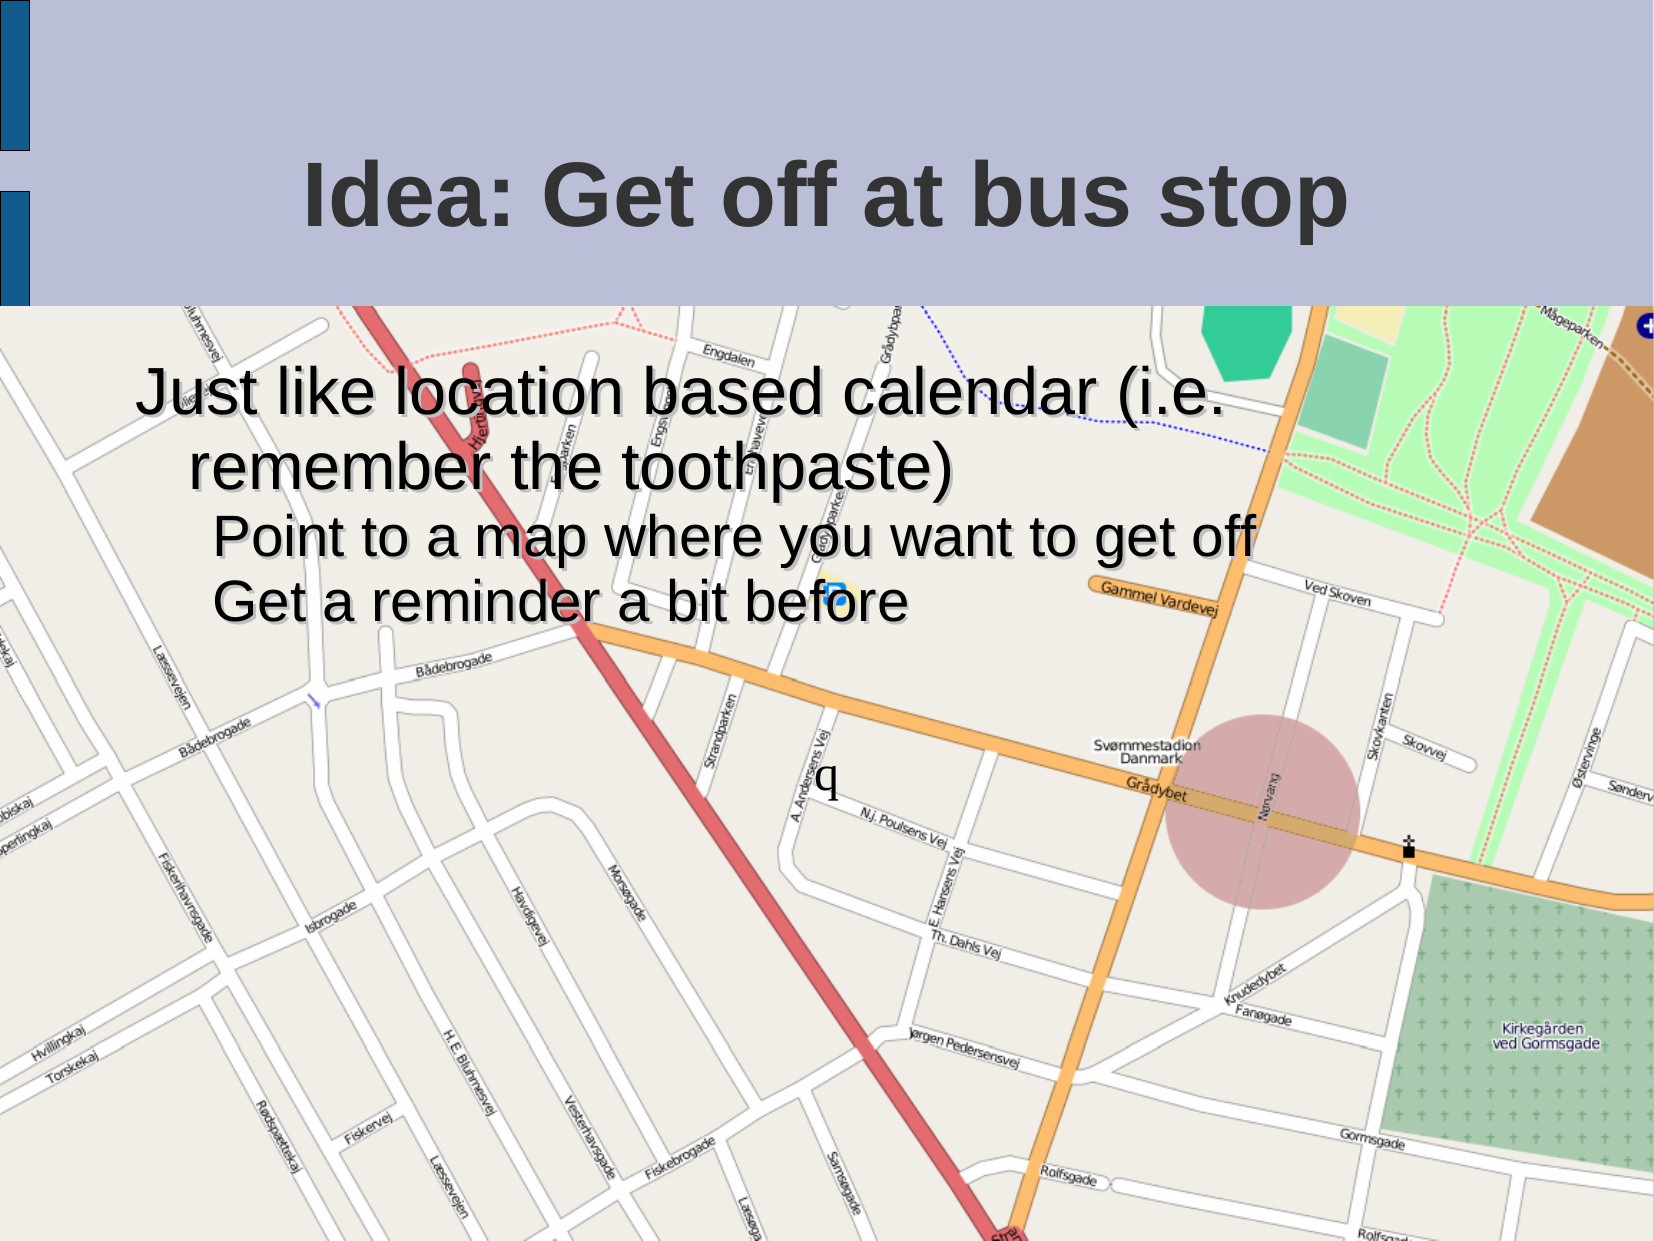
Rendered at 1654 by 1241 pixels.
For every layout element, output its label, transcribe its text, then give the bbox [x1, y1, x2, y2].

title Idea: Get off at bus stop [121, 91, 1534, 299]
list Just like location based calendar (i.e. remember the toothpaste) Point to a map where you want to get off Get a reminder a bit before [118, 354, 1531, 1136]
picture [0, 306, 1654, 1241]
